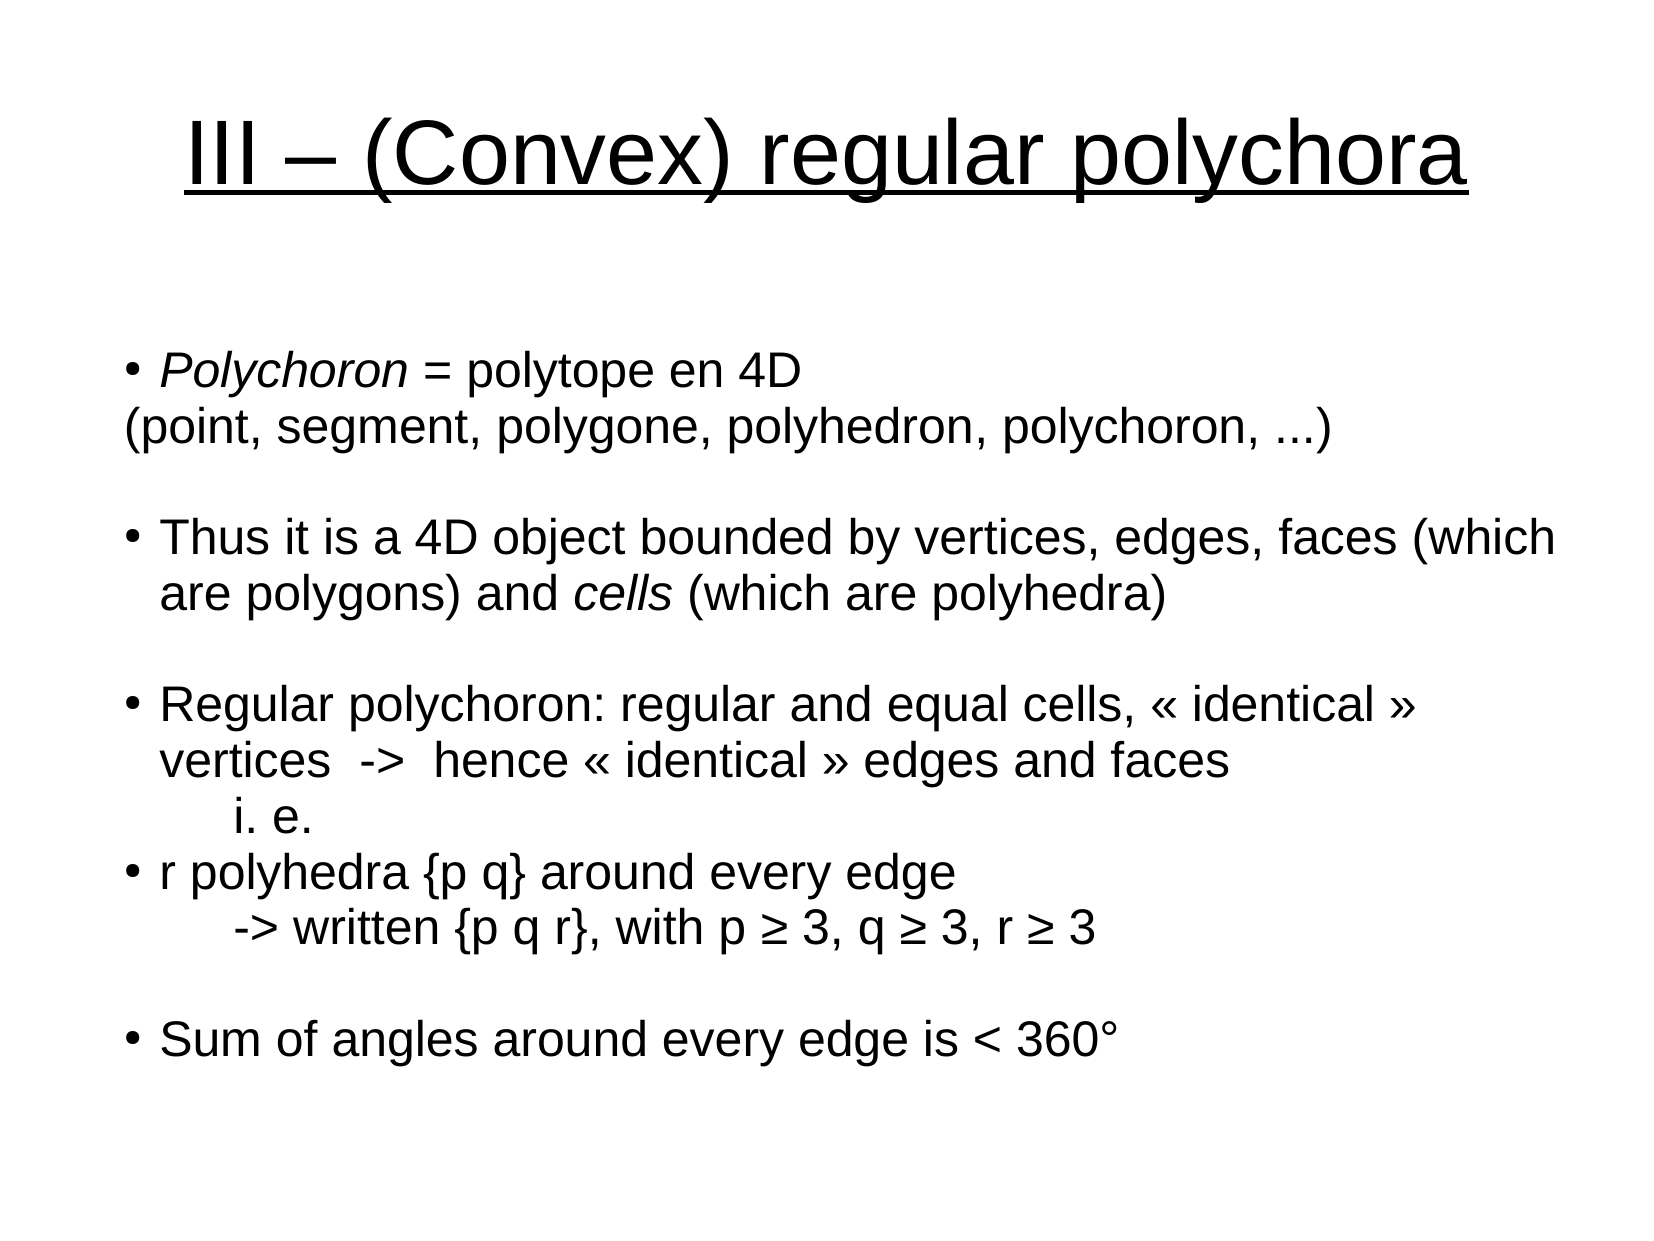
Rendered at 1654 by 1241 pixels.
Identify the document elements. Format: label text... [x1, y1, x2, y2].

subtitle Polychoron = polytope en 4D (point, segment, polygone, polyhedron, polychoron, ...) Thus it is a 4D object bounded by vertices, edges, faces (which are polygons) and cells (which are polyhedra) Regular polychoron: regular and equal cells, « identical » vertices -> hence « identical » edges and faces i. e. r polyhedra {p q} around every edge -> written {p q r}, with p ≥ 3, q ≥ 3, r ≥ 3 Sum of angles around every edge is < 360° [88, 295, 1577, 1114]
title III – (Convex) regular polychora [82, 49, 1571, 257]
